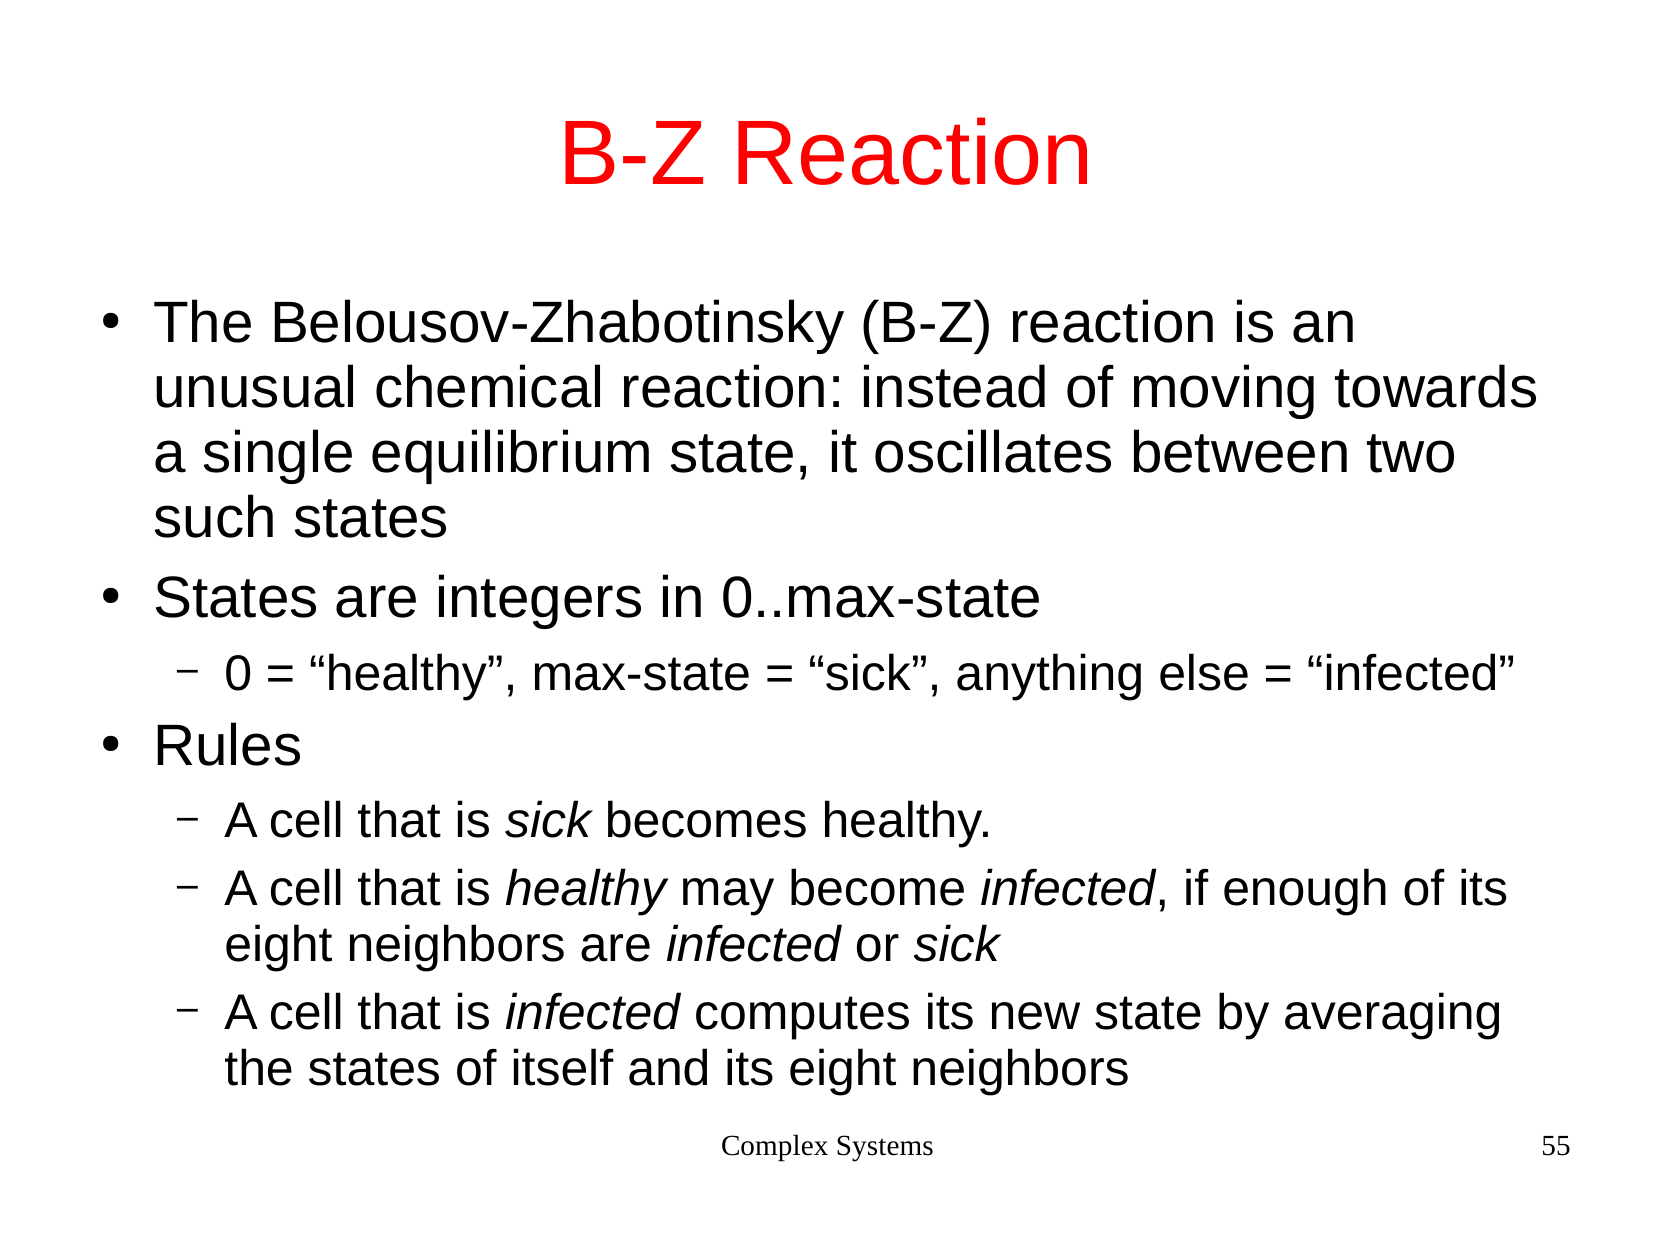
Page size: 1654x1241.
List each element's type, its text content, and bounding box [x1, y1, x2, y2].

list The Belousov-Zhabotinsky (B-Z) reaction is an unusual chemical reaction: instead of moving towards a single equilibrium state, it oscillates between two such states States are integers in 0..max-state 0 = “healthy”, max-state = “sick”, anything else = “infected” Rules A cell that is sick becomes healthy. A cell that is healthy may become infected, if enough of its eight neighbors are infected or sick A cell that is infected computes its new state by averaging the states of itself and its eight neighbors [82, 290, 1571, 1109]
title B-Z Reaction [82, 49, 1571, 257]
